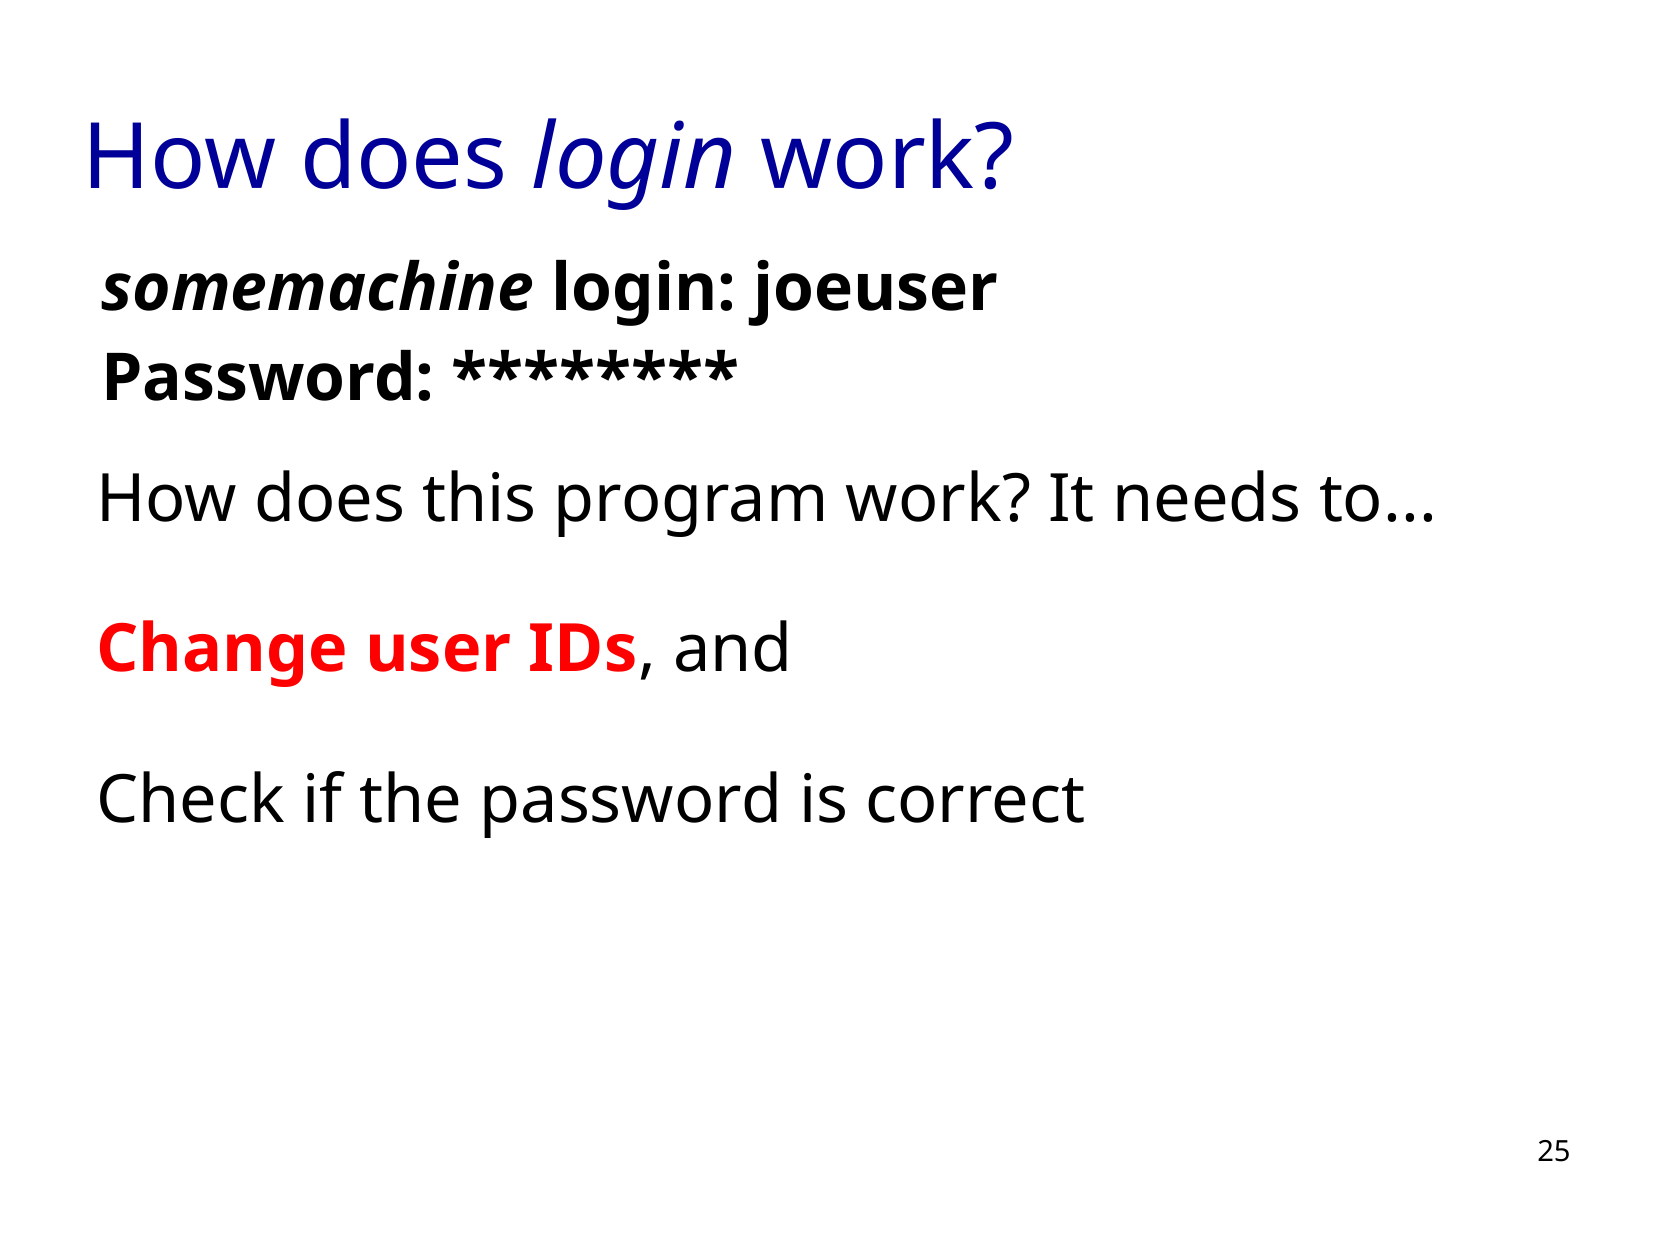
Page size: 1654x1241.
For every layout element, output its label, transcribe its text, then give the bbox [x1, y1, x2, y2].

list How does this program work? It needs to... Change user IDs, and Check if the password is correct [60, 450, 1571, 1096]
text_box somemachine login: joeuser Password: ******** [65, 240, 1351, 421]
title How does login work? [82, 49, 1571, 257]
